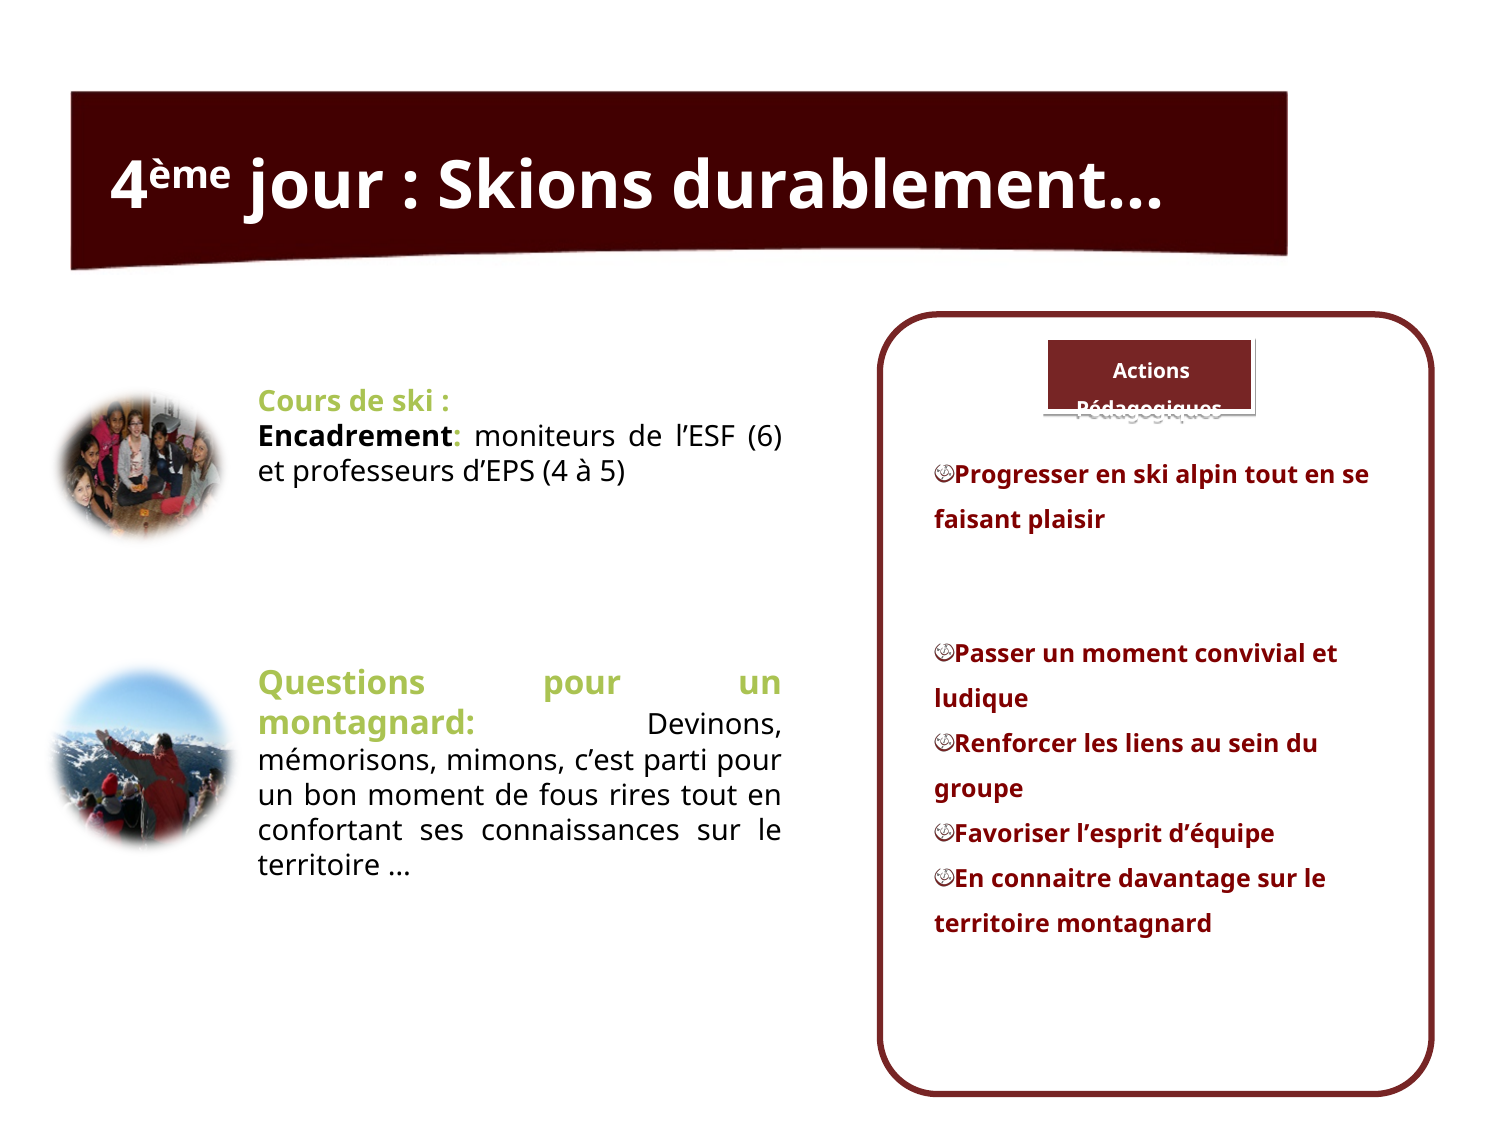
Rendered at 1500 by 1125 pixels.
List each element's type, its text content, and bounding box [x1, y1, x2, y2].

picture [46, 384, 233, 550]
picture [934, 868, 955, 887]
picture [934, 823, 955, 842]
text_box 4ème jour : Skions durablement… [95, 134, 1263, 310]
picture [934, 733, 955, 752]
text_box Progresser en ski alpin tout en se faisant plaisir Passer un moment convivial et ludique Renforcer les liens au sein du groupe Favoriser l’esprit d’équipe En connaitre davantage sur le territoire montagnard [879, 314, 1432, 1095]
picture [934, 643, 955, 662]
text_box Actions Pédagogiques [1045, 337, 1253, 412]
picture [41, 655, 245, 859]
picture [70, 90, 1288, 275]
picture [934, 464, 955, 483]
text_box Cours de ski : Encadrement: moniteurs de l’ESF (6) et professeurs d’EPS (4 à 5) Questions pour un montagnard: Devinons, mémorisons, mimons, c’est parti pour un bon moment de fous rires tout en confortant ses connaissances sur le territoire … [242, 374, 798, 924]
